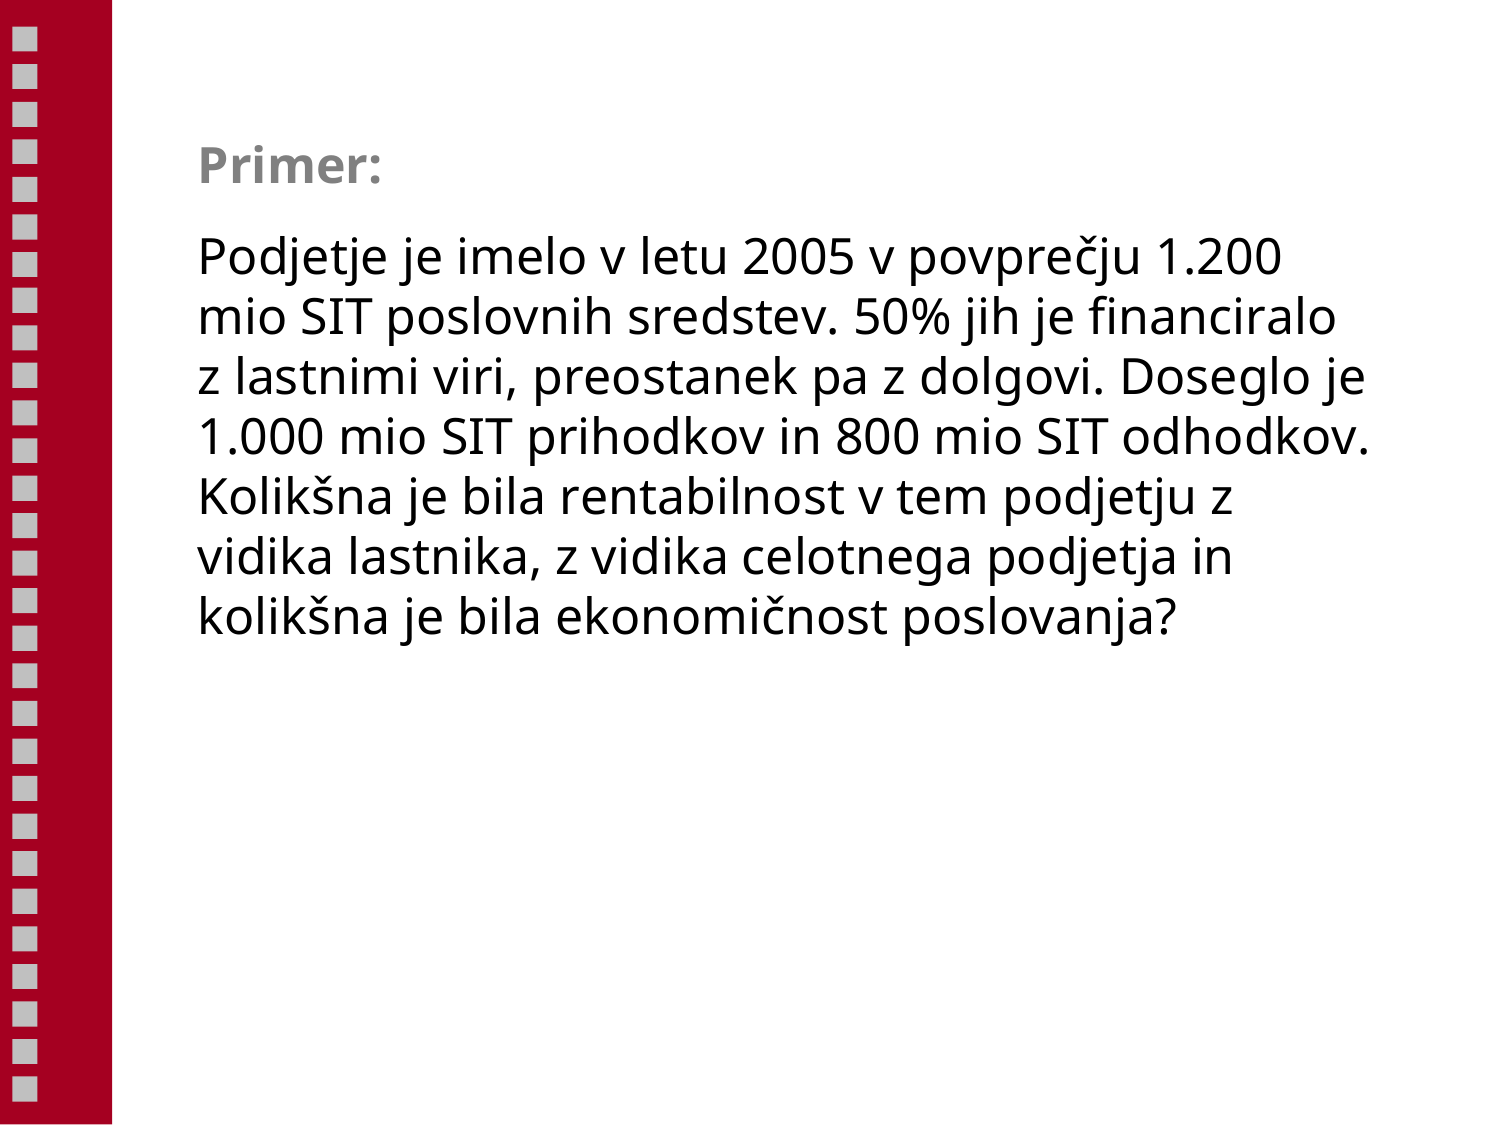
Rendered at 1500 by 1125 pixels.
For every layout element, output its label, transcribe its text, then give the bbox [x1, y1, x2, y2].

text_box Primer: Podjetje je imelo v letu 2005 v povprečju 1.200 mio SIT poslovnih sredstev. 50% jih je financiralo z lastnimi viri, preostanek pa z dolgovi. Doseglo je 1.000 mio SIT prihodkov in 800 mio SIT odhodkov. Kolikšna je bila rentabilnost v tem podjetju z vidika lastnika, z vidika celotnega podjetja in kolikšna je bila ekonomičnost poslovanja? [183, 125, 1388, 653]
